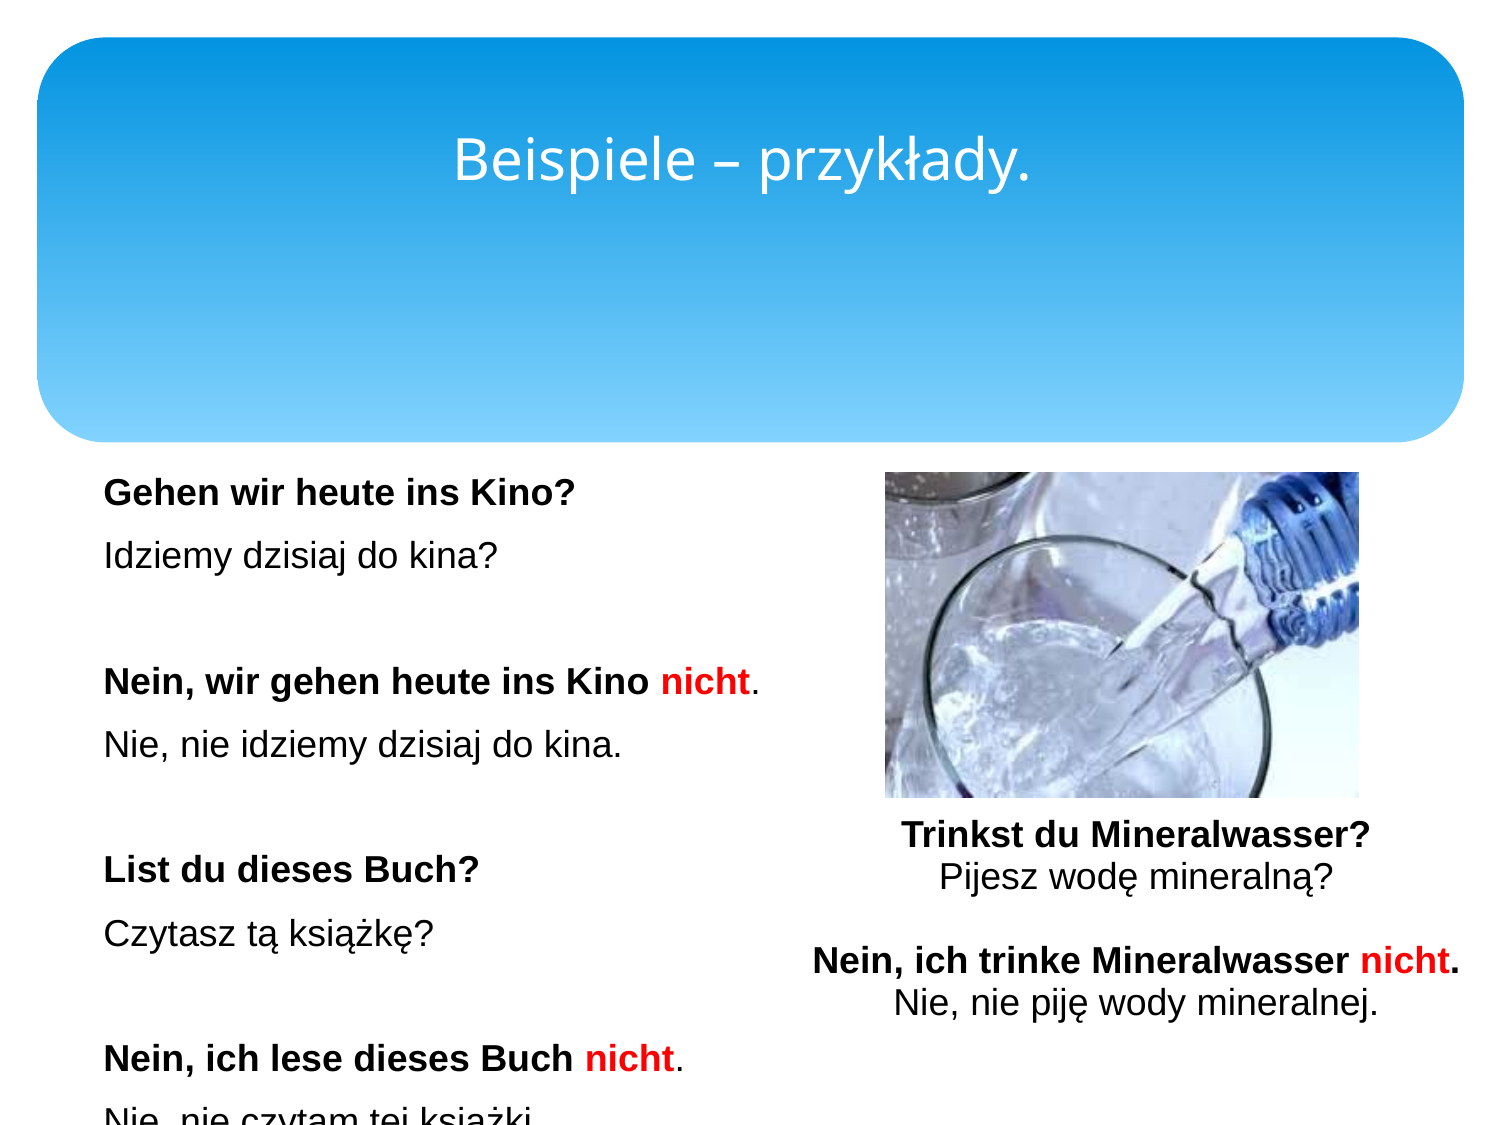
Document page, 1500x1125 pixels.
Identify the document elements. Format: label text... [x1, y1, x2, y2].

title Beispiele – przykłady. [75, 0, 1425, 338]
text_box Gehen wir heute ins Kino? Idziemy dzisiaj do kina? Nein, wir gehen heute ins Kino nicht. Nie, nie idziemy dzisiaj do kina. List du dieses Buch? Czytasz tą książkę? Nein, ich lese dieses Buch nicht. Nie, nie czytam tej książki. [88, 442, 777, 1125]
picture [885, 472, 1359, 798]
text_box Trinkst du Mineralwasser? Pijesz wodę mineralną? Nein, ich trinke Mineralwasser nicht. Nie, nie piję wody mineralnej. [797, 806, 1477, 1034]
